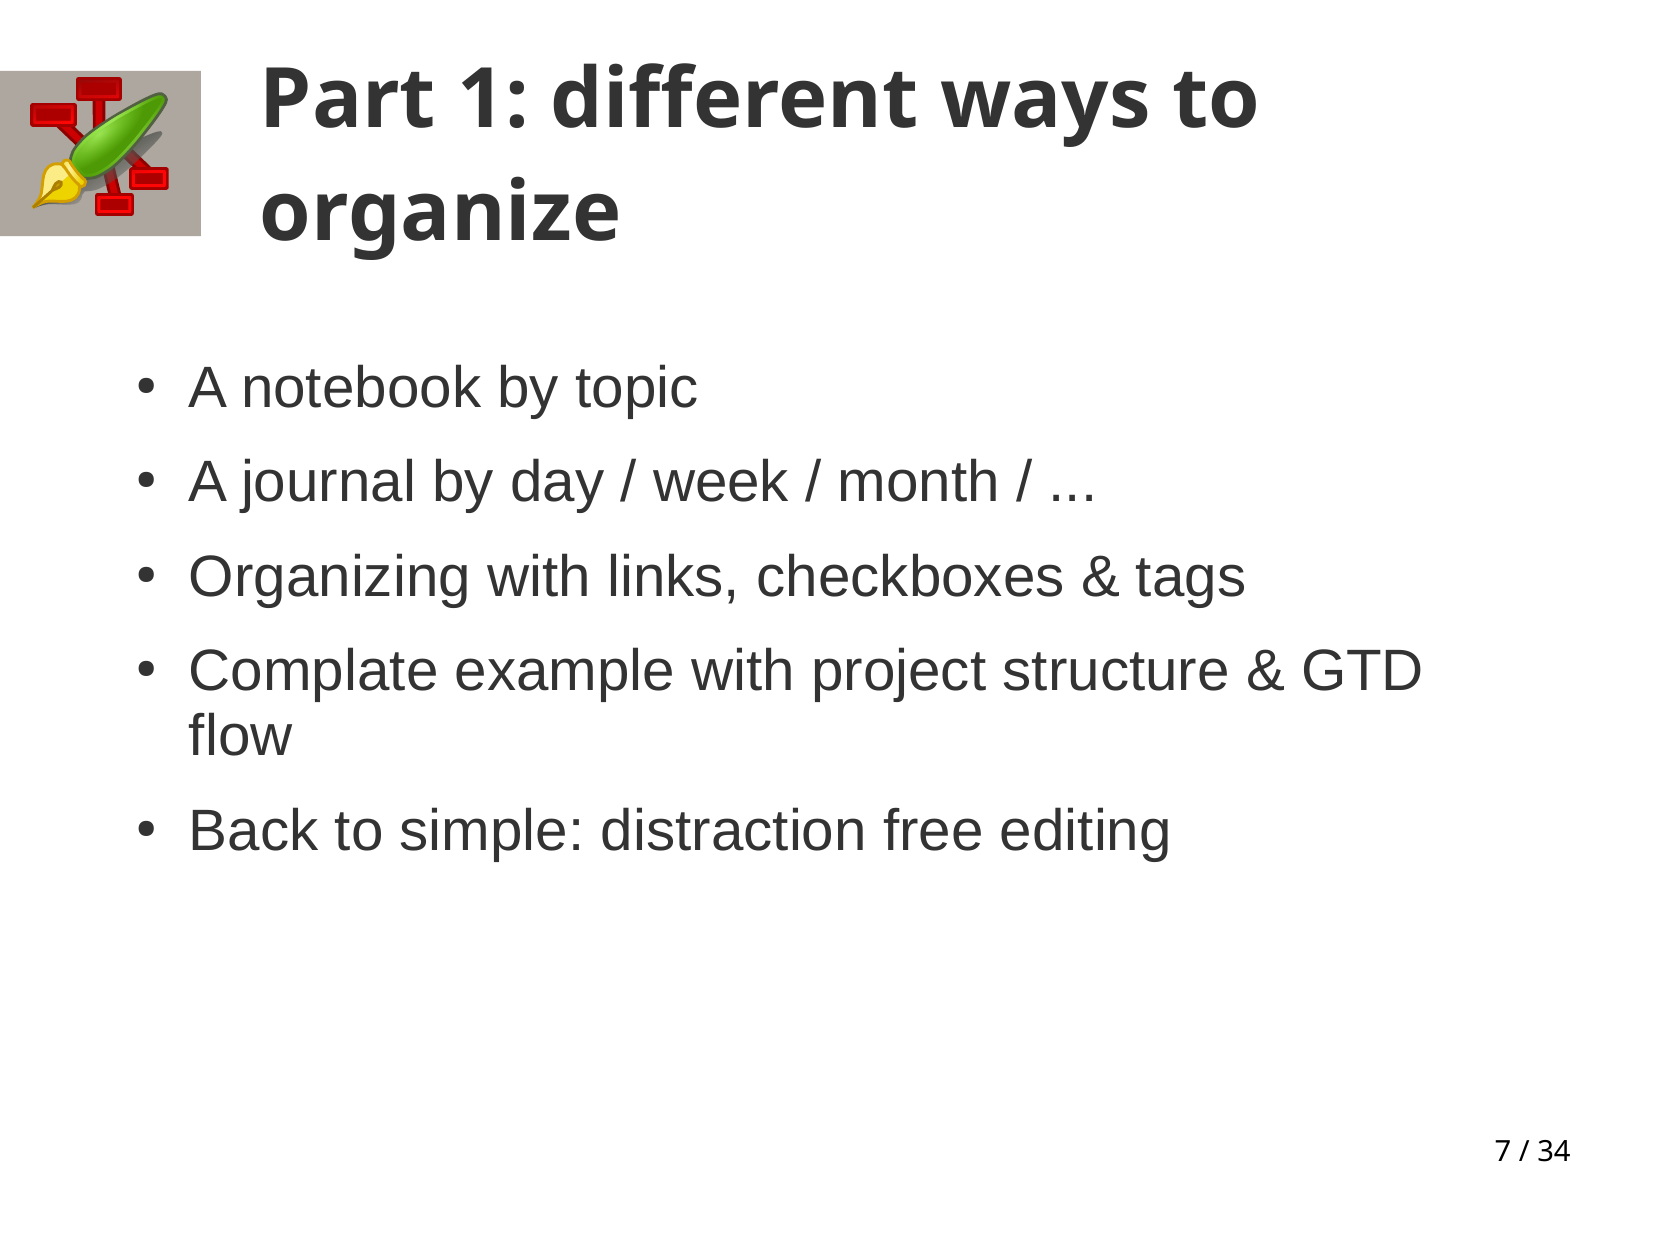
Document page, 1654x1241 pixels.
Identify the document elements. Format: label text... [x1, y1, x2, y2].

list A notebook by topic A journal by day / week / month / ... Organizing with links, checkboxes & tags Complate example with project structure & GTD flow Back to simple: distraction free editing [118, 354, 1536, 1074]
title Part 1: different ways to organize [224, 47, 1571, 257]
